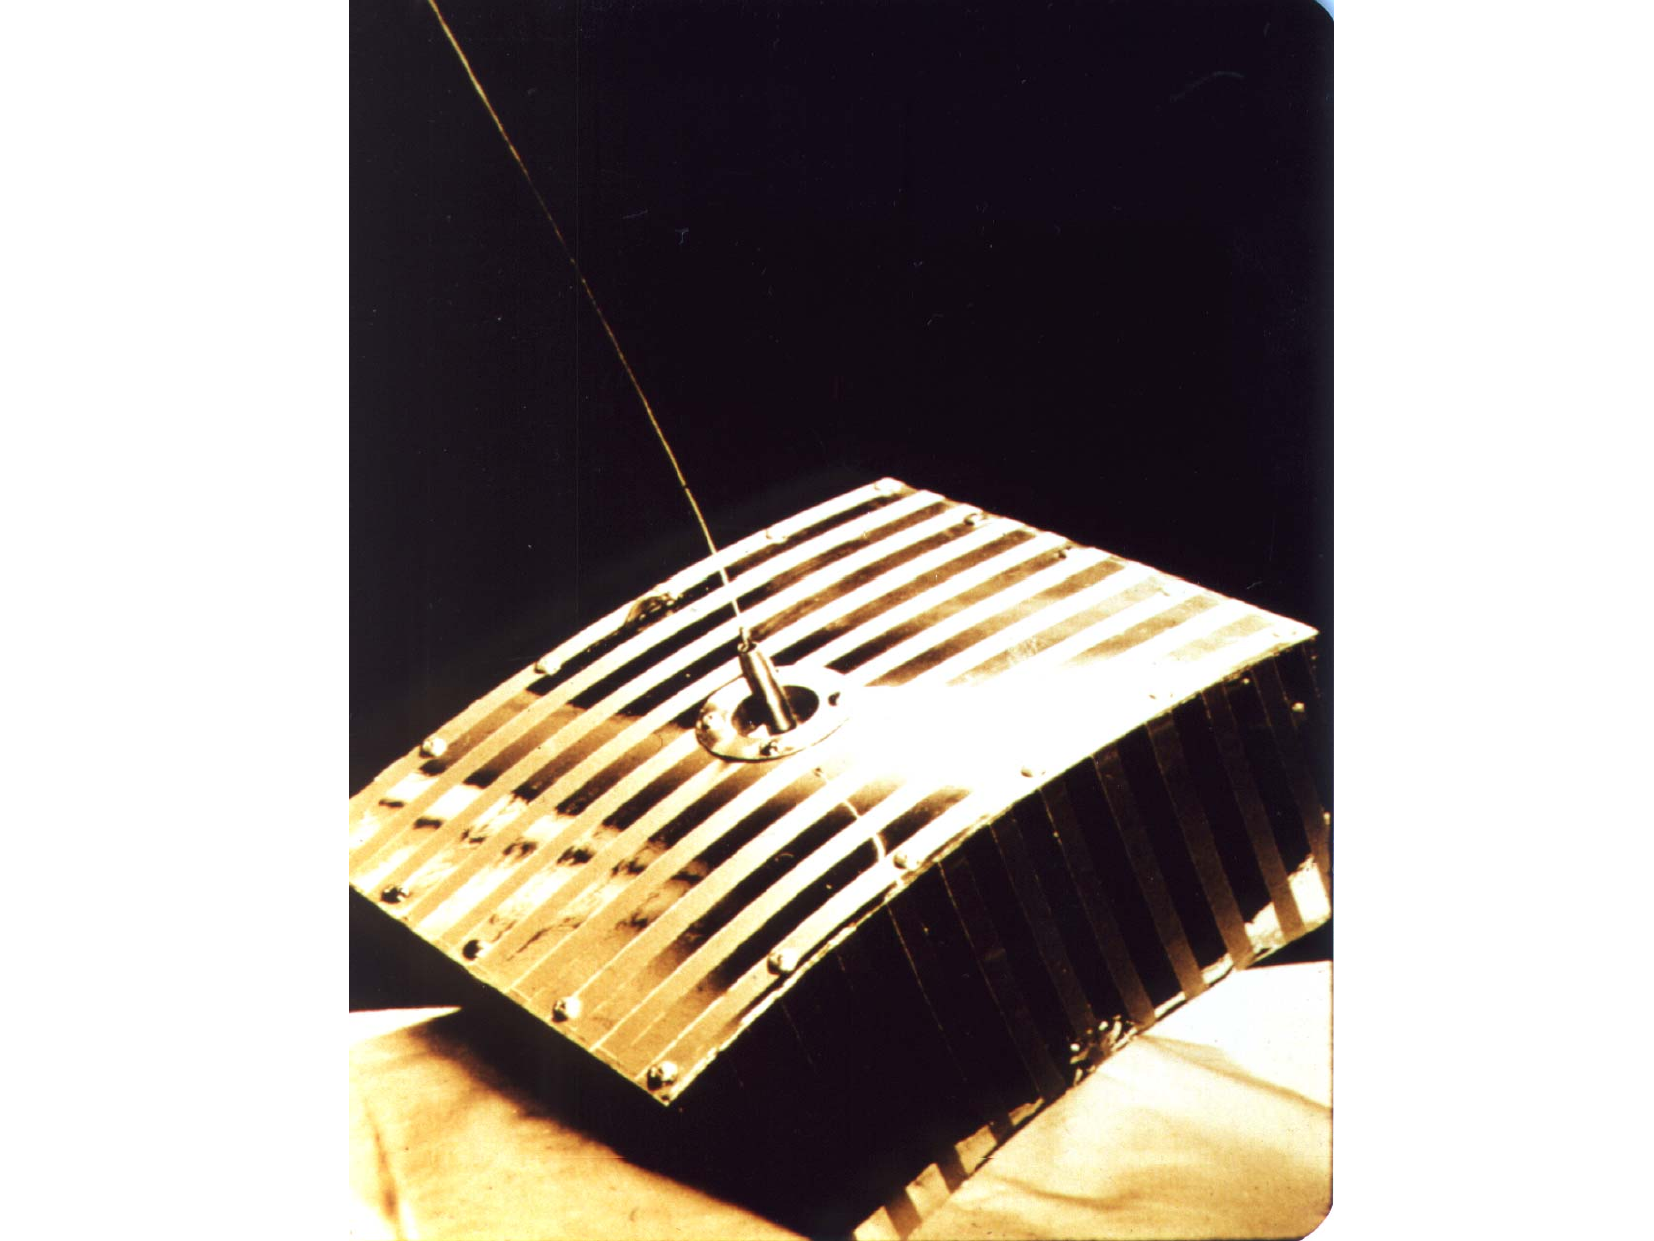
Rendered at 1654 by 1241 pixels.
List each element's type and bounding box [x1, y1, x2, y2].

picture [349, 0, 1334, 1241]
